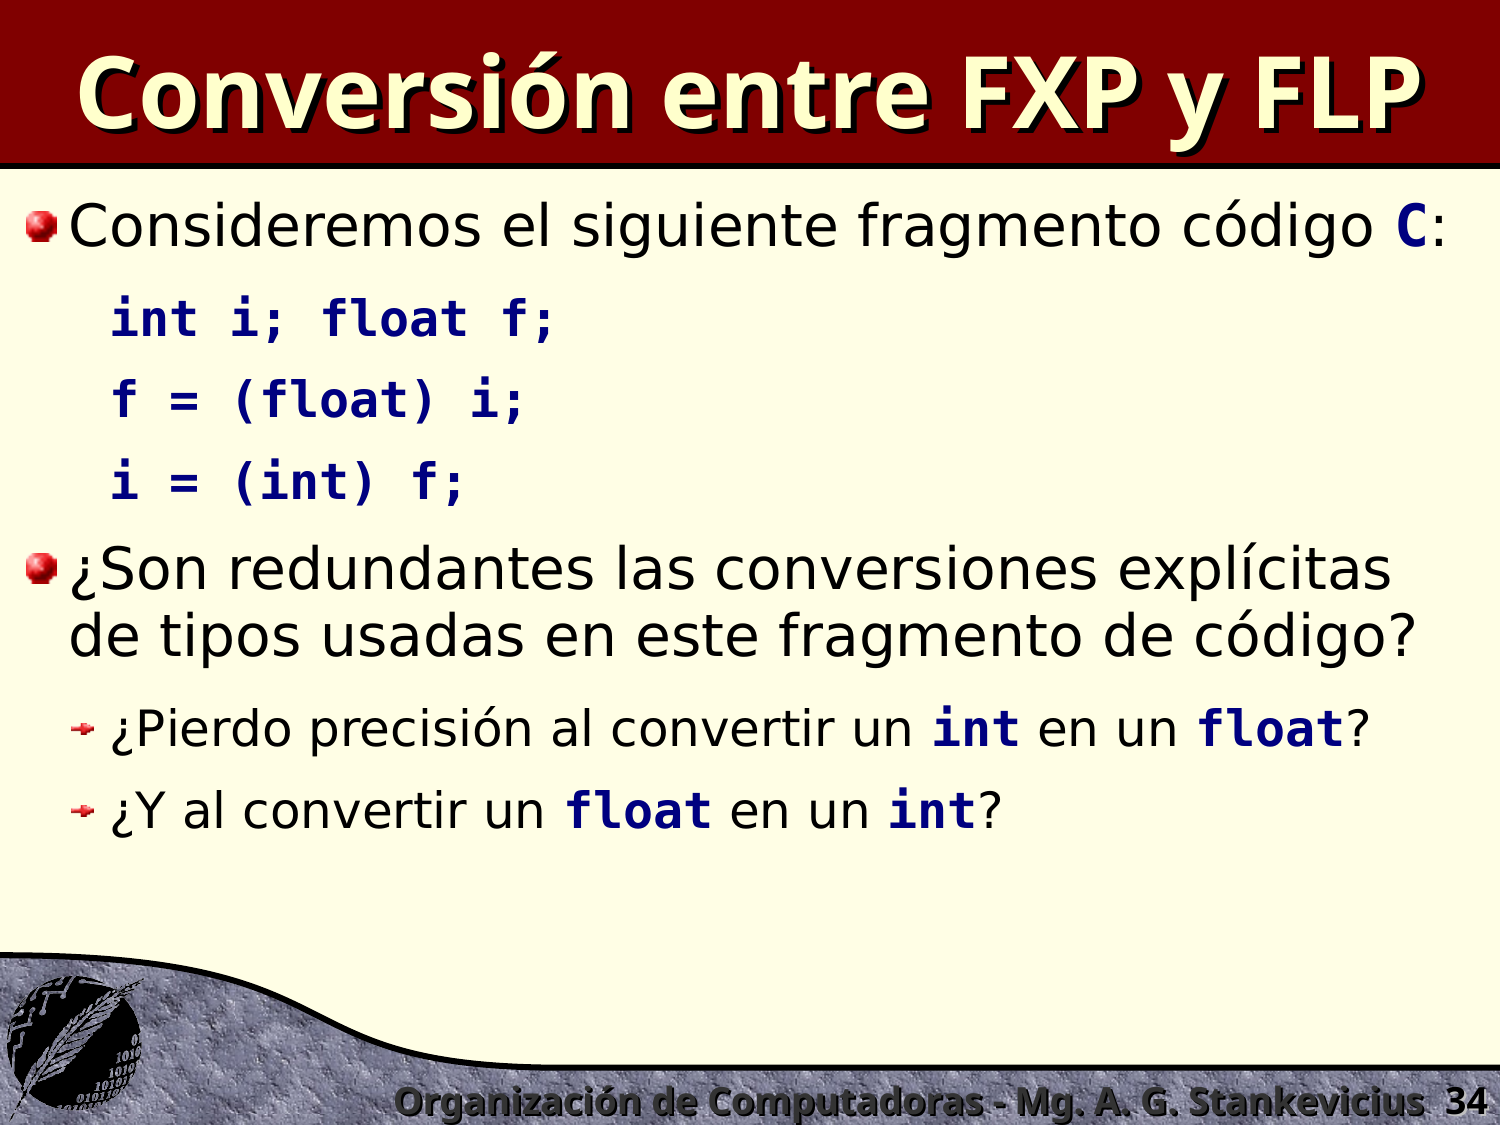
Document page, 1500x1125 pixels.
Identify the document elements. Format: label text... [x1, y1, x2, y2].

picture [448, 1100, 455, 1110]
picture [802, 1100, 806, 1110]
picture [1058, 1100, 1065, 1110]
list Consideremos el siguiente fragmento código C: int i; float f; f = (float) i; i = (int) f; ¿Son redundantes las conversiones explícitas de tipos usadas en este fragmento de código? ¿Pierdo precisión al convertir un int en un float? ¿Y al convertir un float en un int? [11, 192, 1486, 935]
title Conversión entre FXP y FLP [15, 5, 1485, 160]
picture [0, 959, 1500, 1125]
